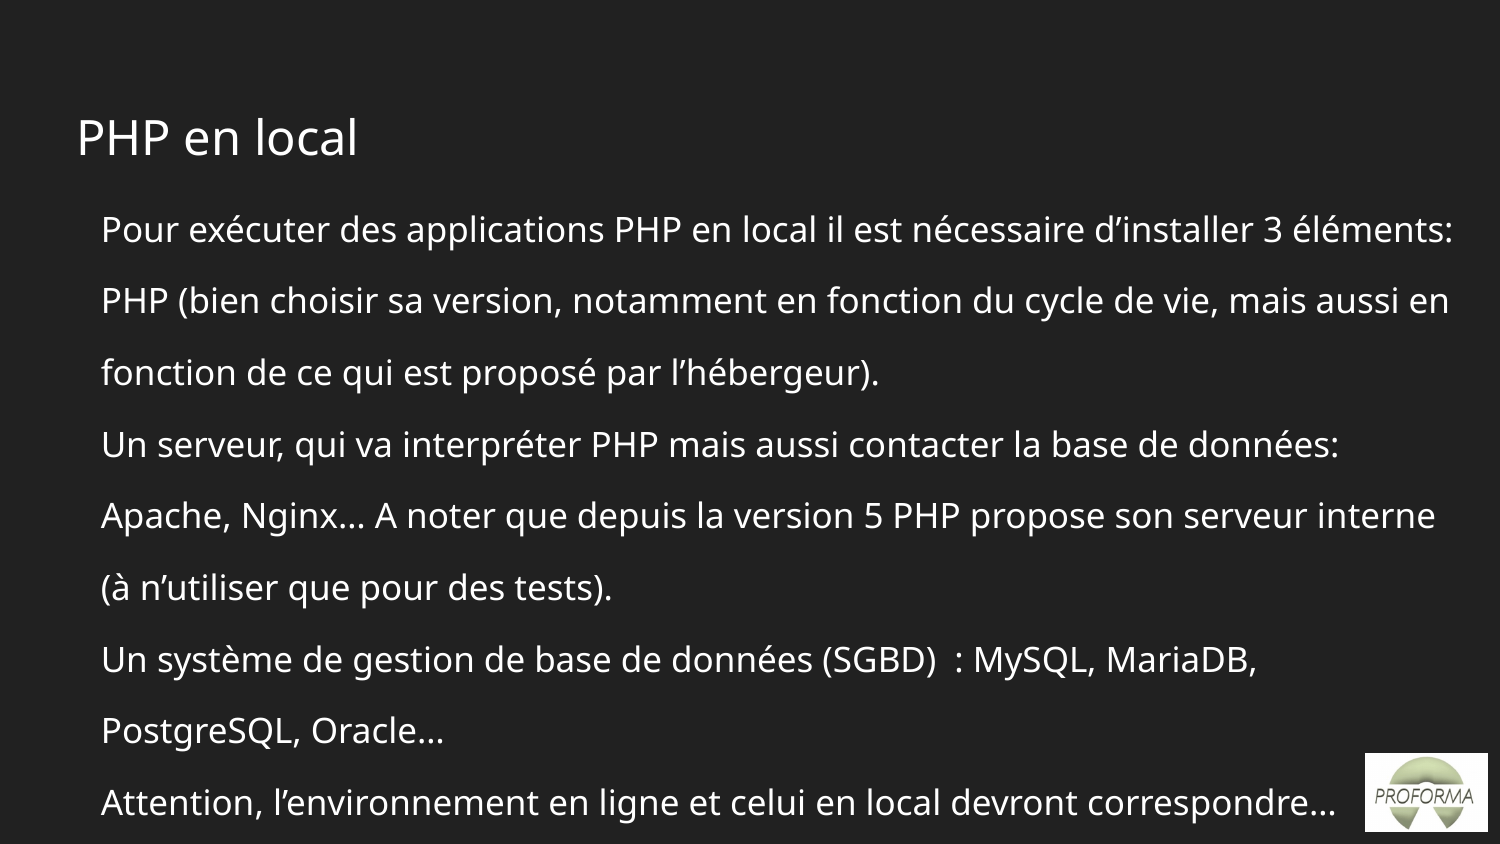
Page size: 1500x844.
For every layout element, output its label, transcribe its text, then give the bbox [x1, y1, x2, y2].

title PHP en local [61, 88, 1306, 156]
picture [1478, 753, 1488, 832]
title Pour exécuter des applications PHP en local il est nécessaire d’installer 3 éléments: PHP (bien choisir sa version, notamment en fonction du cycle de vie, mais aussi en fonction de ce qui est proposé par l’hébergeur). Un serveur, qui va interpréter PHP mais aussi contacter la base de données: Apache, Nginx… A noter que depuis la version 5 PHP propose son serveur interne (à n’utiliser que pour des tests). Un système de gestion de base de données (SGBD) : MySQL, MariaDB, PostgreSQL, Oracle… Attention, l’environnement en ligne et celui en local devront correspondre… [22, 156, 1478, 841]
